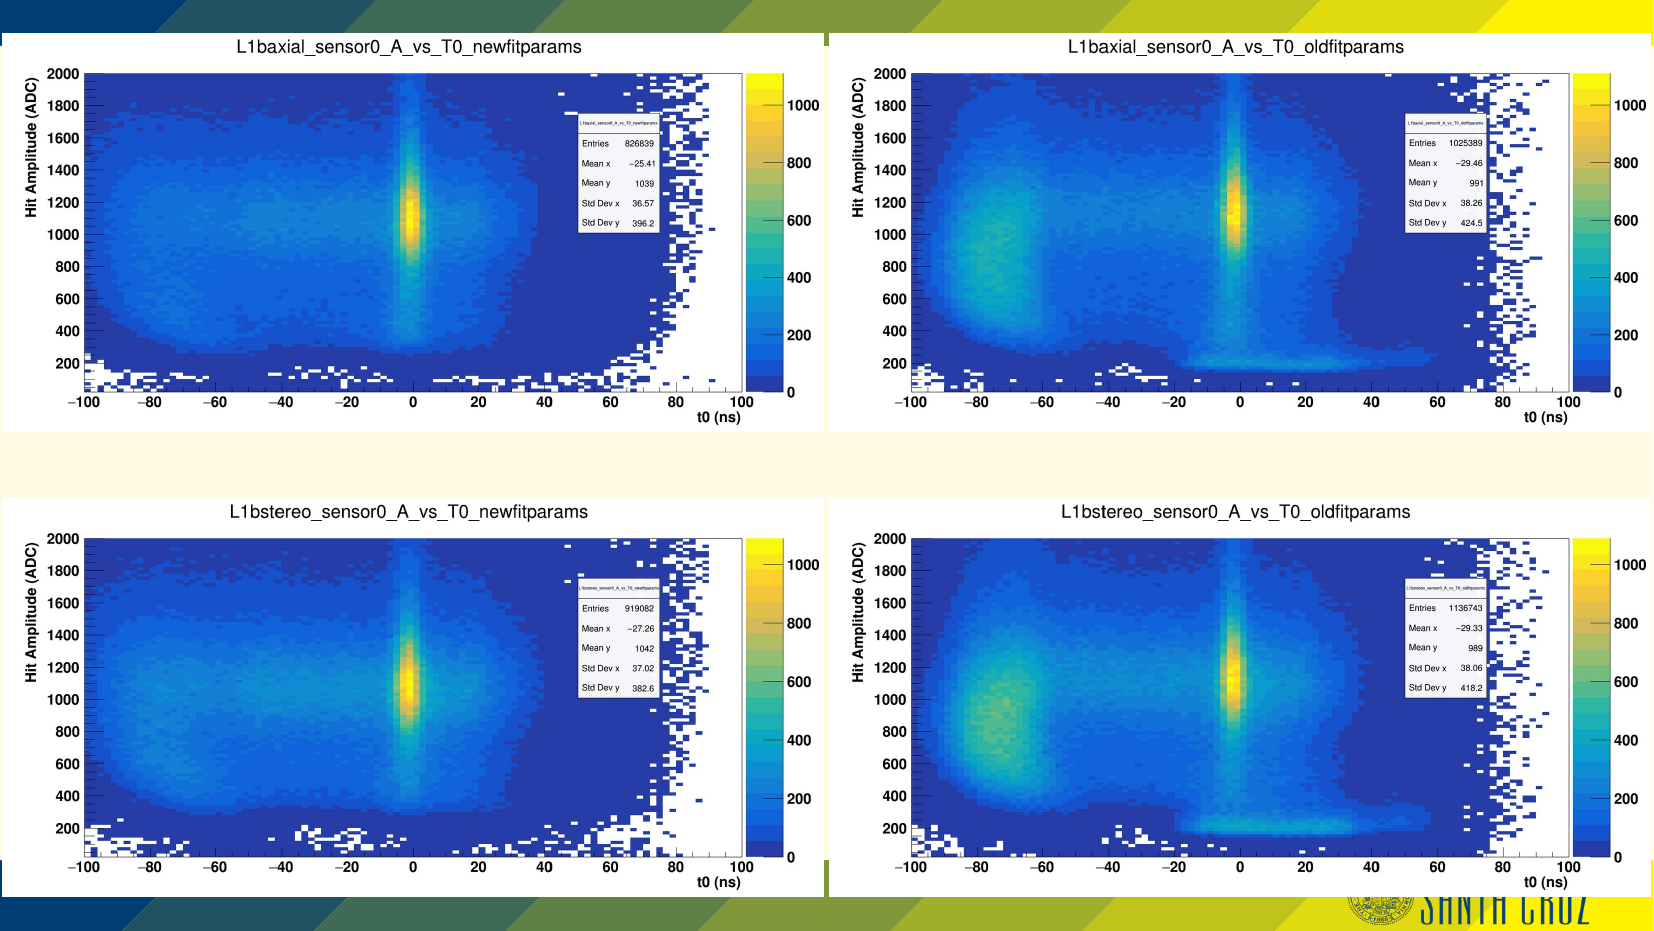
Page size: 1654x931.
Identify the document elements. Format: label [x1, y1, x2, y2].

picture [2, 498, 824, 897]
picture [2, 33, 824, 432]
picture [829, 498, 1651, 925]
picture [829, 33, 1651, 432]
